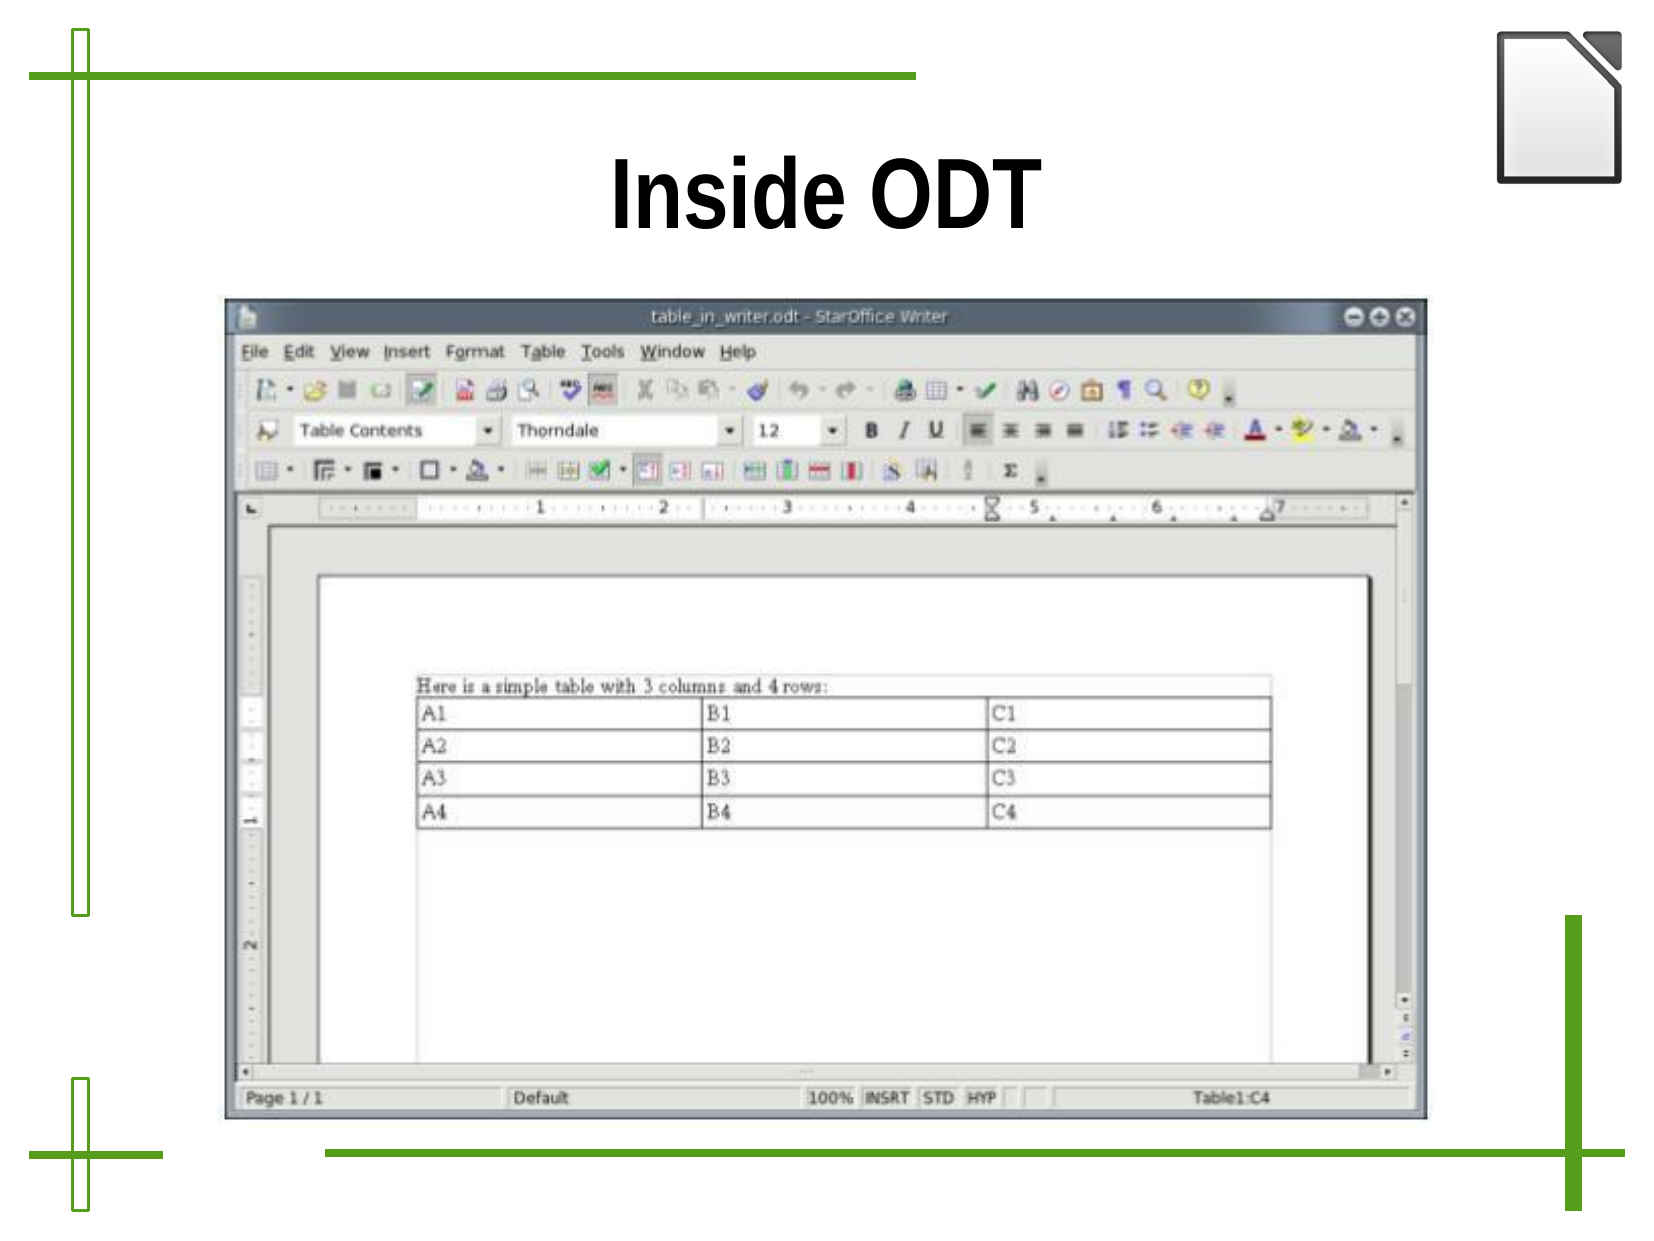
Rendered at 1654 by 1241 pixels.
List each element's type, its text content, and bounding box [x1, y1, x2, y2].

picture [1494, 29, 1624, 186]
title Inside ODT [118, 118, 1536, 260]
picture [217, 295, 1436, 1128]
